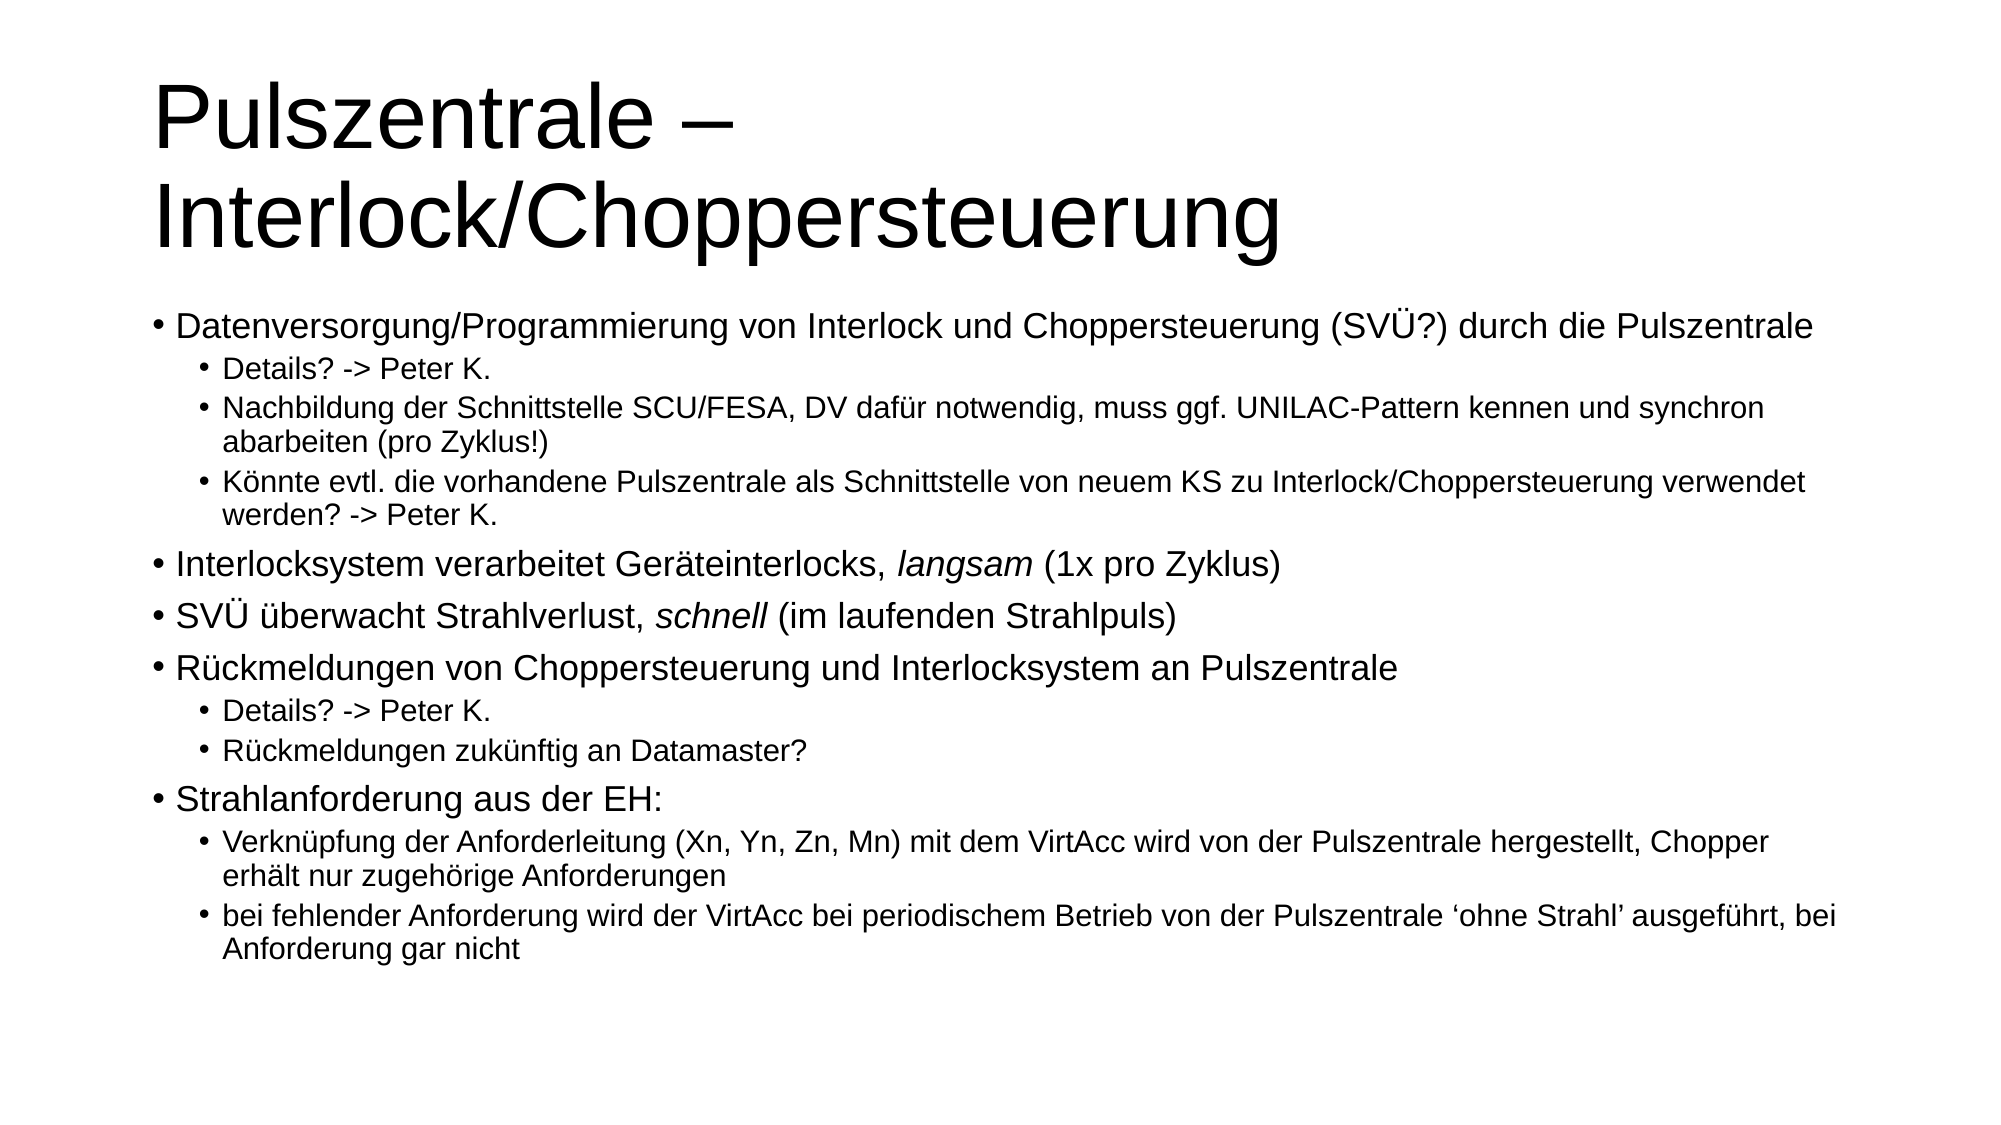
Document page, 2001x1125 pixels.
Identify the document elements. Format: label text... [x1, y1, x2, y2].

title Pulszentrale – Interlock/Choppersteuerung [137, 59, 1863, 278]
list Datenversorgung/Programmierung von Interlock und Choppersteuerung (SVÜ?) durch die Pulszentrale Details? -> Peter K. Nachbildung der Schnittstelle SCU/FESA, DV dafür notwendig, muss ggf. UNILAC-Pattern kennen und synchron abarbeiten (pro Zyklus!) Könnte evtl. die vorhandene Pulszentrale als Schnittstelle von neuem KS zu Interlock/Choppersteuerung verwendet werden? -> Peter K. Interlocksystem verarbeitet Geräteinterlocks, langsam (1x pro Zyklus) SVÜ überwacht Strahlverlust, schnell (im laufenden Strahlpuls) Rückmeldungen von Choppersteuerung und Interlocksystem an Pulszentrale Details? -> Peter K. Rückmeldungen zukünftig an Datamaster? Strahlanforderung aus der EH: Verknüpfung der Anforderleitung (Xn, Yn, Zn, Mn) mit dem VirtAcc wird von der Pulszentrale hergestellt, Chopper erhält nur zugehörige Anforderungen bei fehlender Anforderung wird der VirtAcc bei periodischem Betrieb von der Pulszentrale ‘ohne Strahl’ ausgeführt, bei Anforderung gar nicht [137, 299, 1863, 1014]
